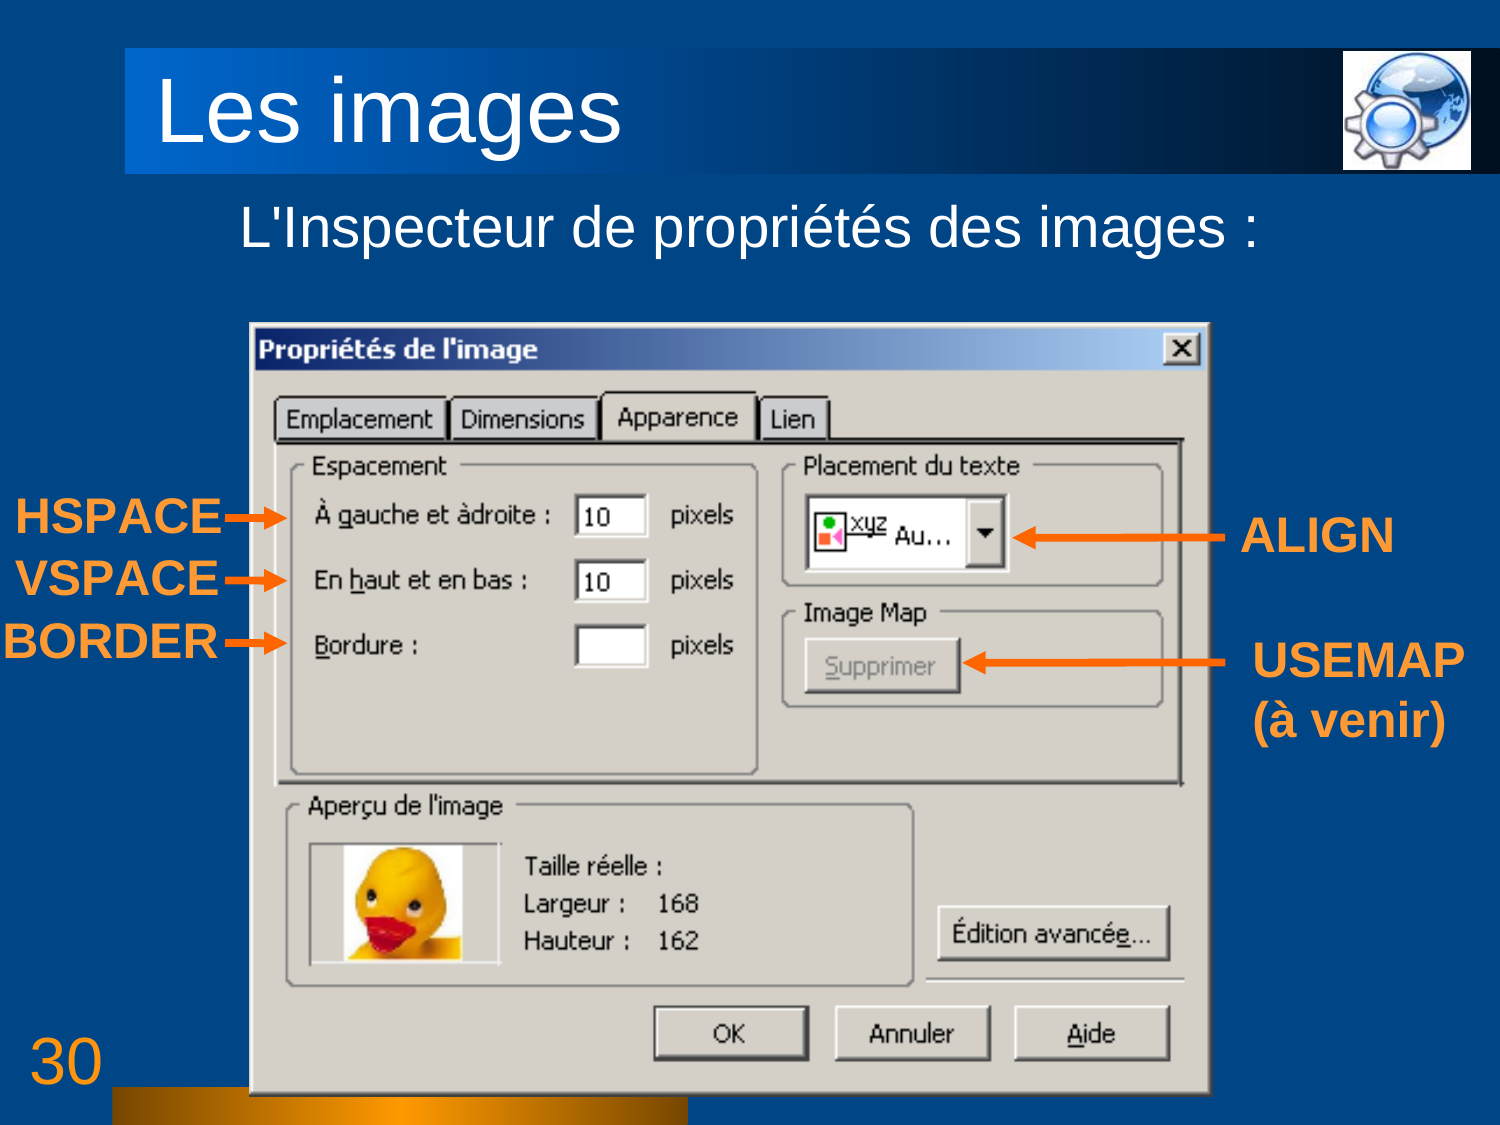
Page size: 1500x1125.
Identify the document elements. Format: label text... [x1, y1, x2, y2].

text_box USEMAP (à venir) [1237, 624, 1500, 761]
title Les images [140, 17, 1416, 205]
picture [249, 976, 1213, 1097]
list L'Inspecteur de propriétés des images : [87, 187, 1413, 976]
text_box VSPACE [0, 542, 238, 605]
text_box ALIGN [1224, 500, 1463, 574]
picture [1416, 51, 1471, 170]
text_box BORDER [0, 605, 238, 679]
text_box HSPACE [0, 480, 239, 552]
